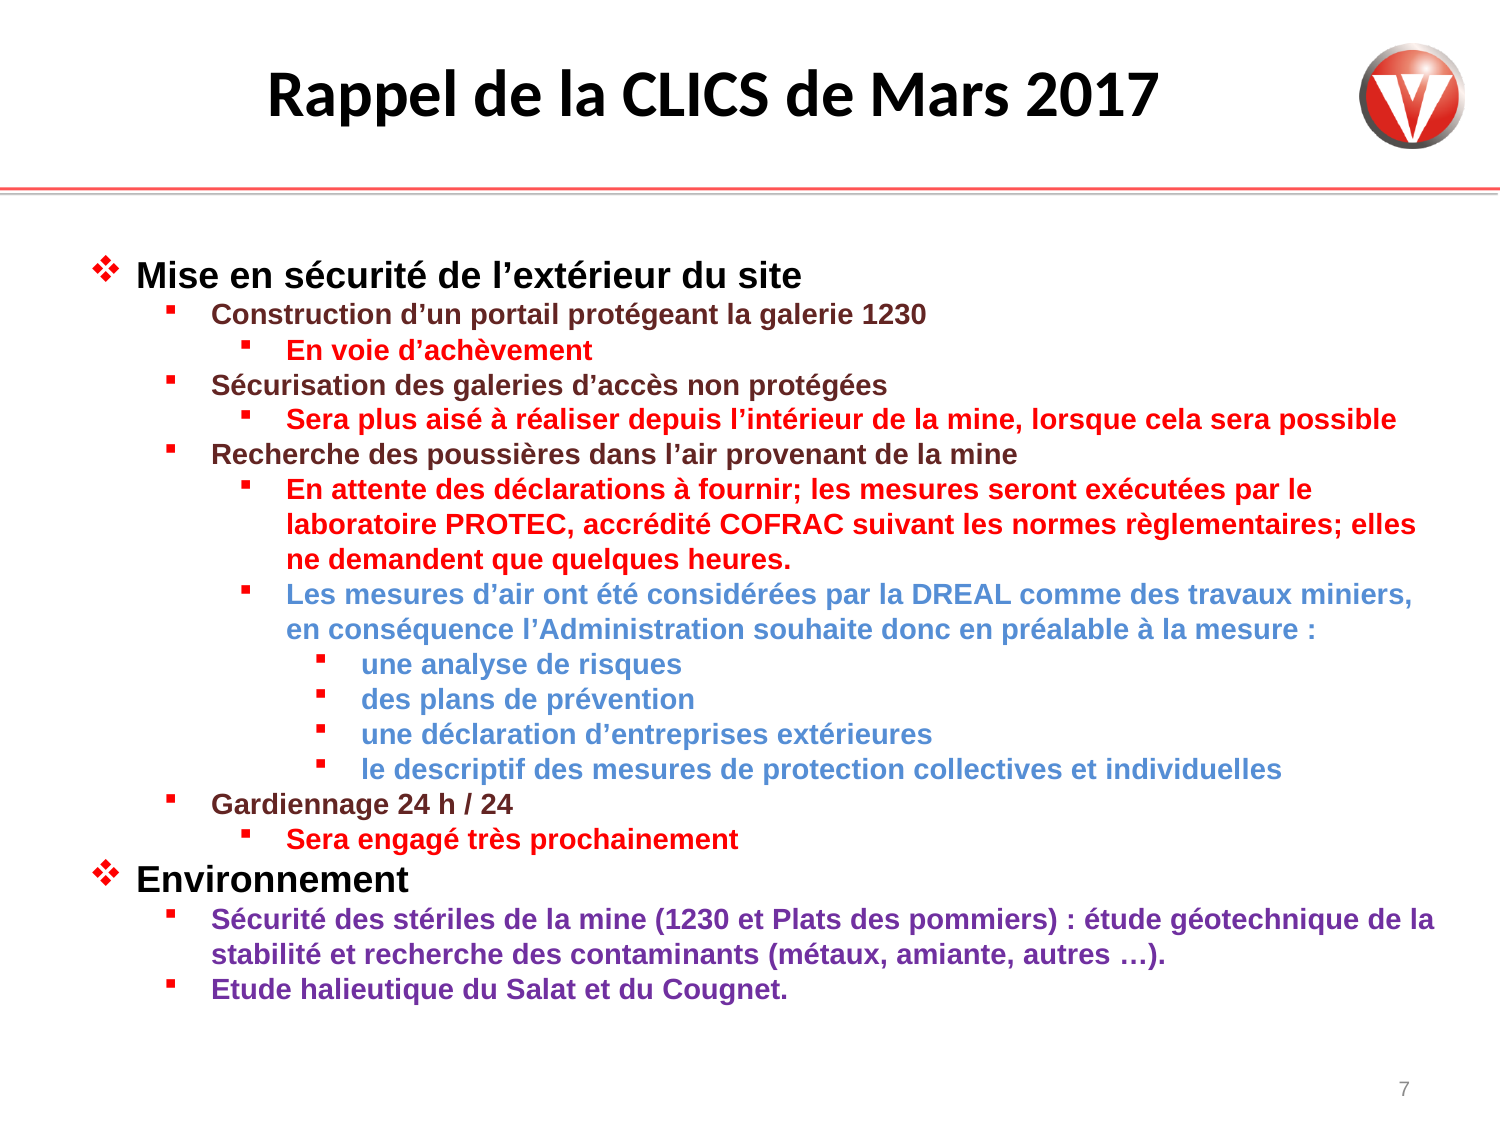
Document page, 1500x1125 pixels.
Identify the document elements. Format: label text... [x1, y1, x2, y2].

text_box Rappel de la CLICS de Mars 2017 [76, 30, 1352, 149]
text_box Mise en sécurité de l’extérieur du site Construction d’un portail protégeant la galerie 1230 En voie d’achèvement Sécurisation des galeries d’accès non protégées Sera plus aisé à réaliser depuis l’intérieur de la mine, lorsque cela sera possible Recherche des poussières dans l’air provenant de la mine En attente des déclarations à fournir; les mesures seront exécutées par le laboratoire PROTEC, accrédité COFRAC suivant les normes règlementaires; elles ne demandent que quelques heures. Les mesures d’air ont été considérées par la DREAL comme des travaux miniers, en conséquence l’Administration souhaite donc en préalable à la mesure : une analyse de risques des plans de prévention une déclaration d’entreprises extérieures le descriptif des mesures de protection collectives et individuelles Gardiennage 24 h / 24 Sera engagé très prochainement Environnement Sécurité des stériles de la mine (1230 et Plats des pommiers) : étude géotechnique de la stabilité et recherche des contaminants (métaux, amiante, autres …). Etude halieutique du Salat et du Cougnet. [74, 243, 1459, 1048]
slide_number <numéro> [1074, 1058, 1425, 1119]
picture [1359, 43, 1465, 149]
